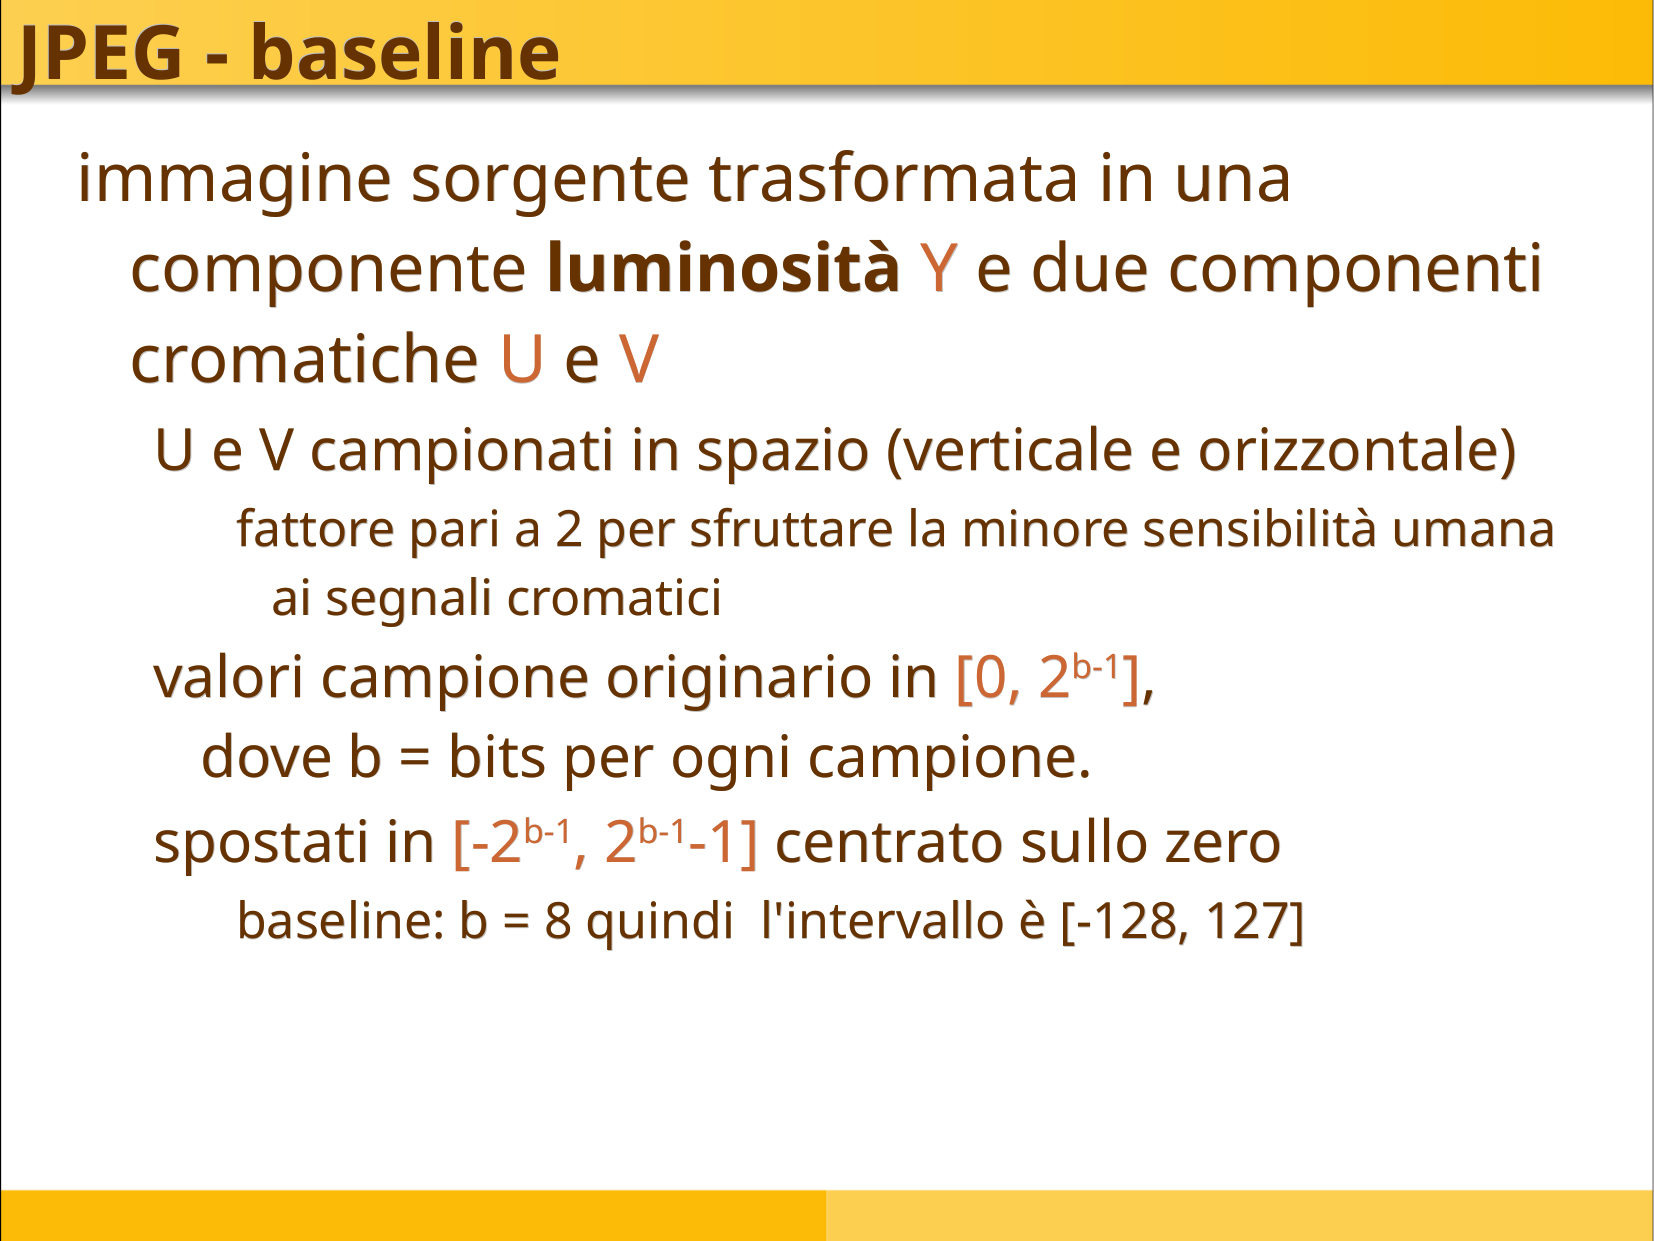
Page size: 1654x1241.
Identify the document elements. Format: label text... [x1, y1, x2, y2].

picture [0, 0, 1654, 1241]
list immagine sorgente trasformata in una componente luminosità Y e due componenti cromatiche U e V U e V campionati in spazio (verticale e orizzontale) fattore pari a 2 per sfruttare la minore sensibilità umana ai segnali cromatici valori campione originario in [0, 2b-1], dove b = bits per ogni campione. spostati in [-2b-1, 2b-1-1] centrato sullo zero baseline: b = 8 quindi l'intervallo è [-128, 127] [59, 129, 1595, 871]
title JPEG - baseline [0, 0, 1477, 87]
